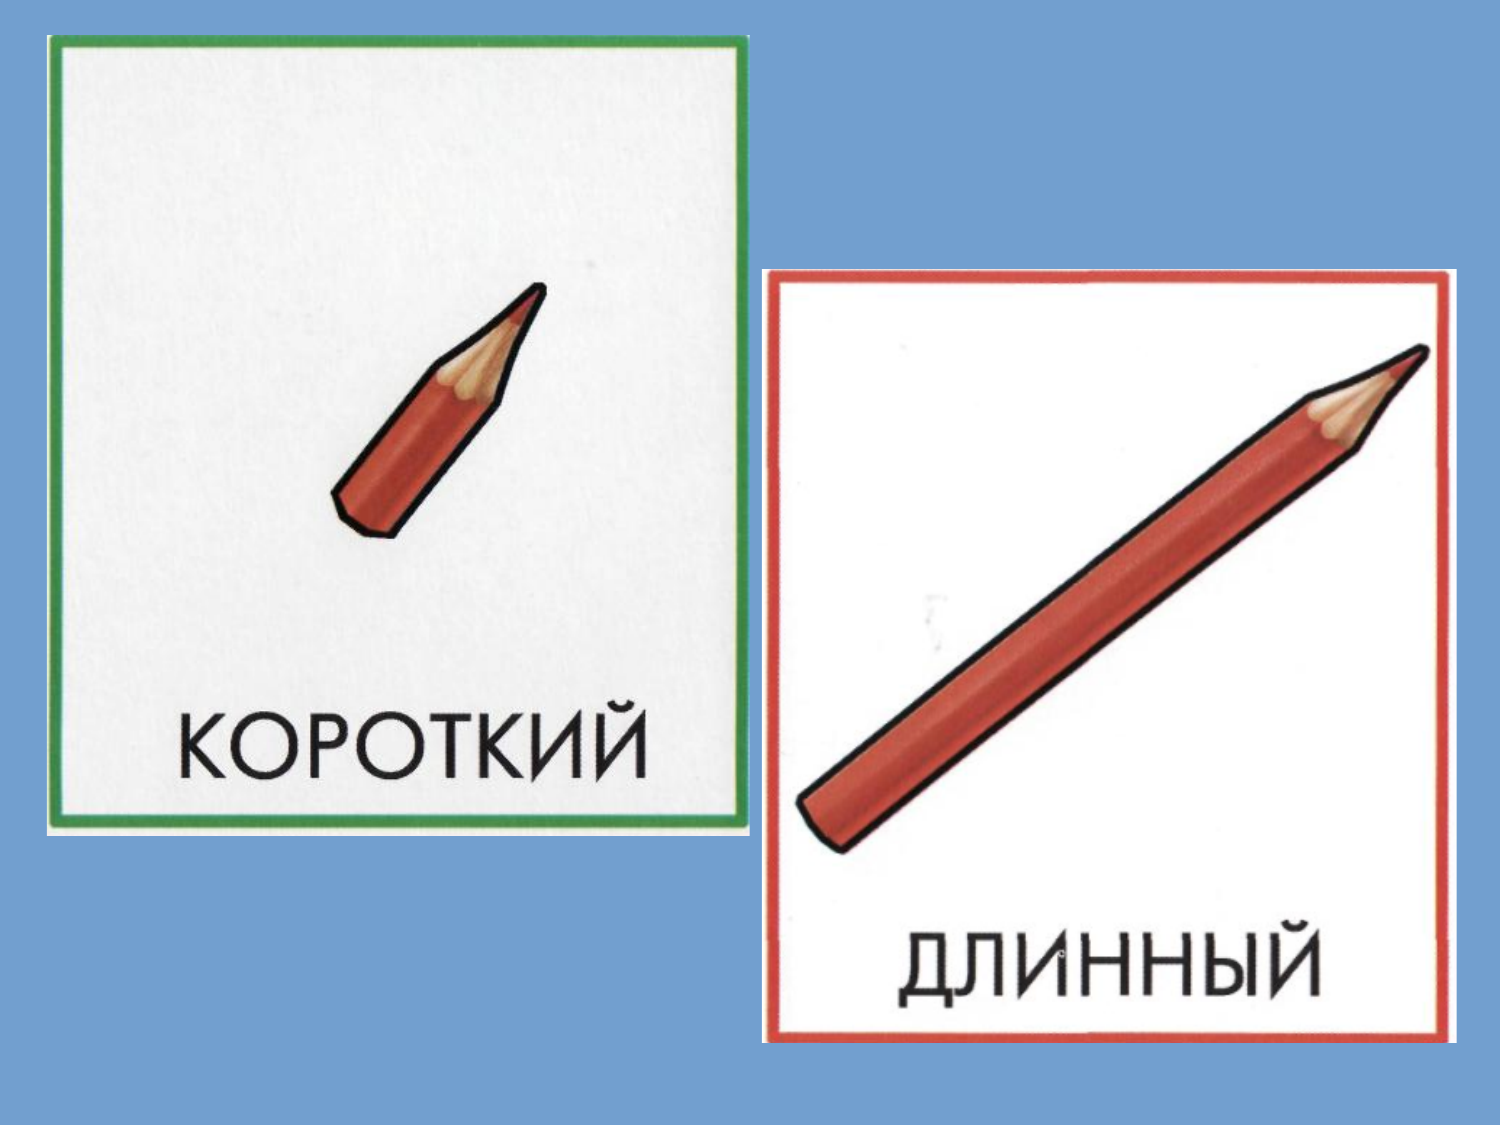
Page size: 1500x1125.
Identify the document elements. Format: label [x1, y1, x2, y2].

picture [46, 35, 750, 836]
picture [761, 269, 1457, 1043]
